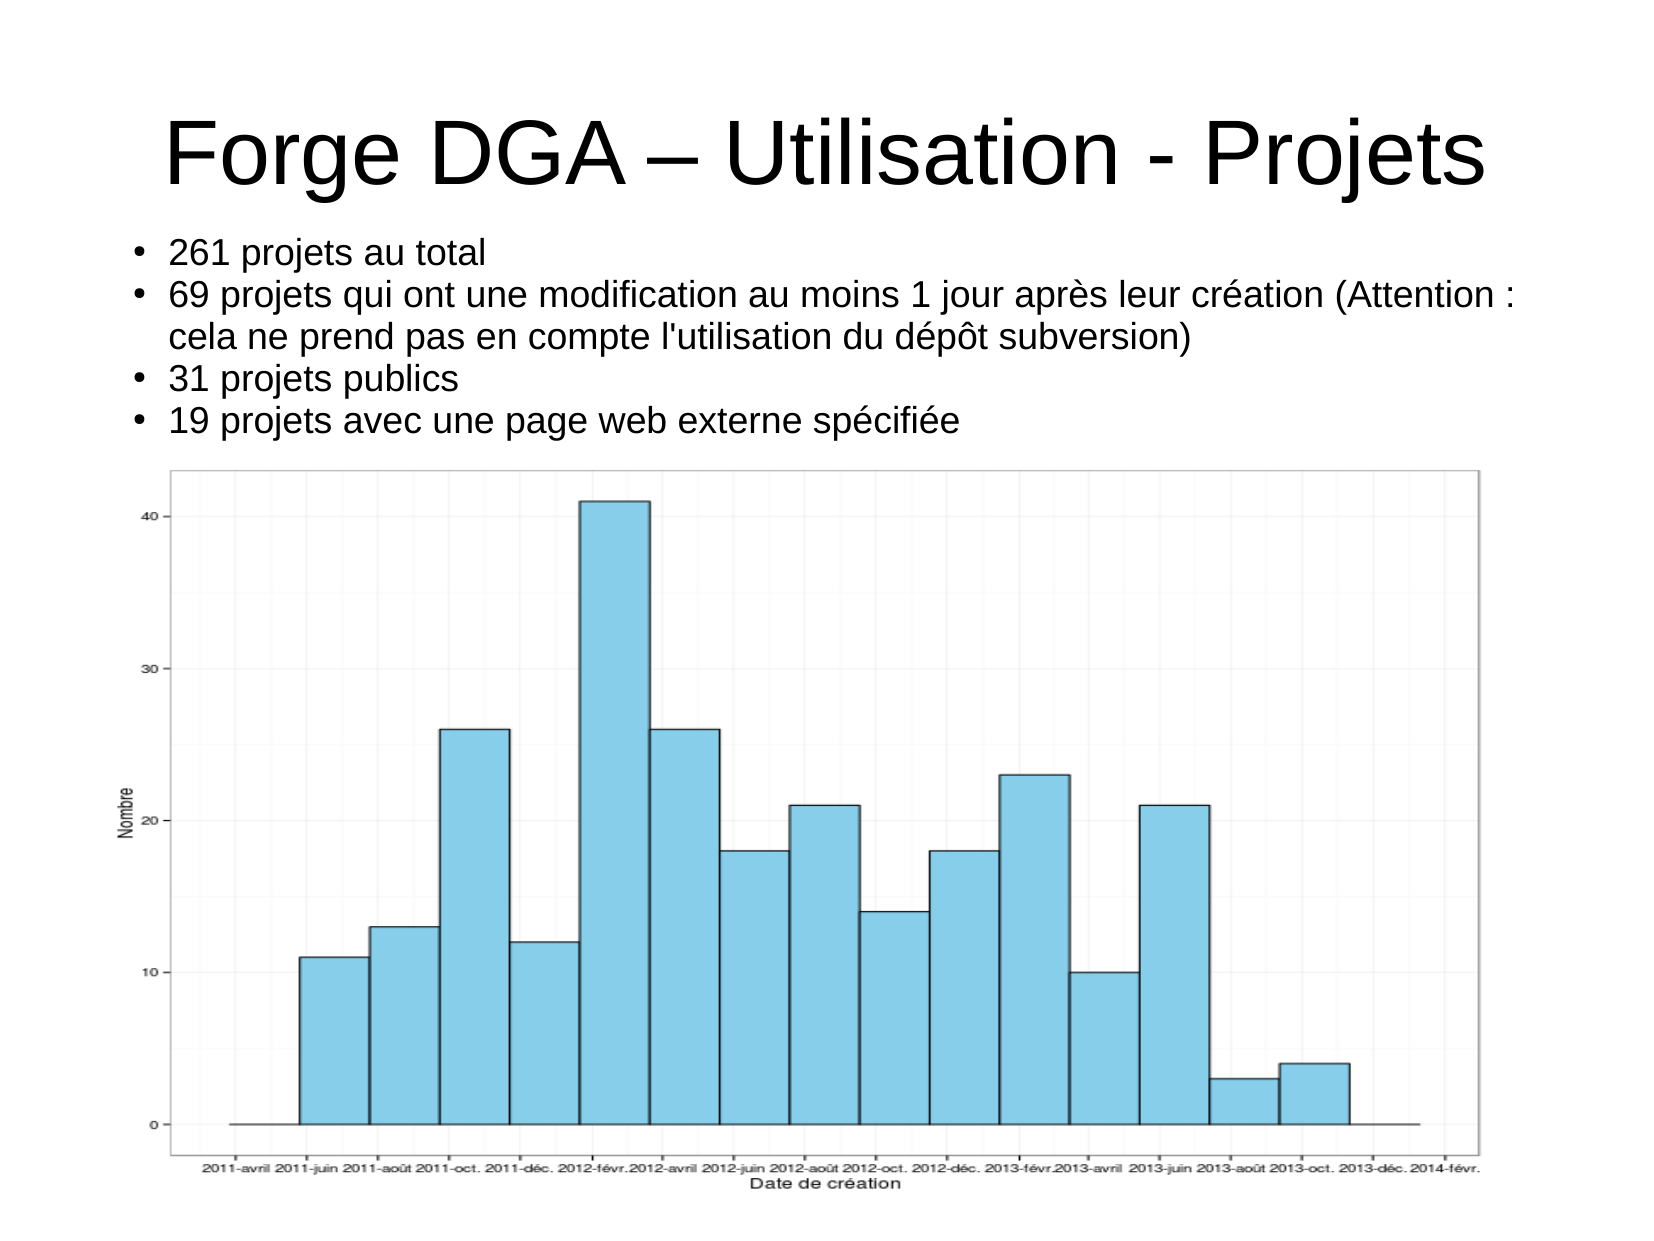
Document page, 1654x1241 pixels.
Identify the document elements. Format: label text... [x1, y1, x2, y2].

picture [94, 448, 1512, 1205]
title Forge DGA – Utilisation - Projets [82, 49, 1571, 257]
text_box 261 projets au total 69 projets qui ont une modification au moins 1 jour après leur création (Attention : cela ne prend pas en compte l'utilisation du dépôt subversion) 31 projets publics 19 projets avec une page web externe spécifiée [118, 224, 1571, 450]
